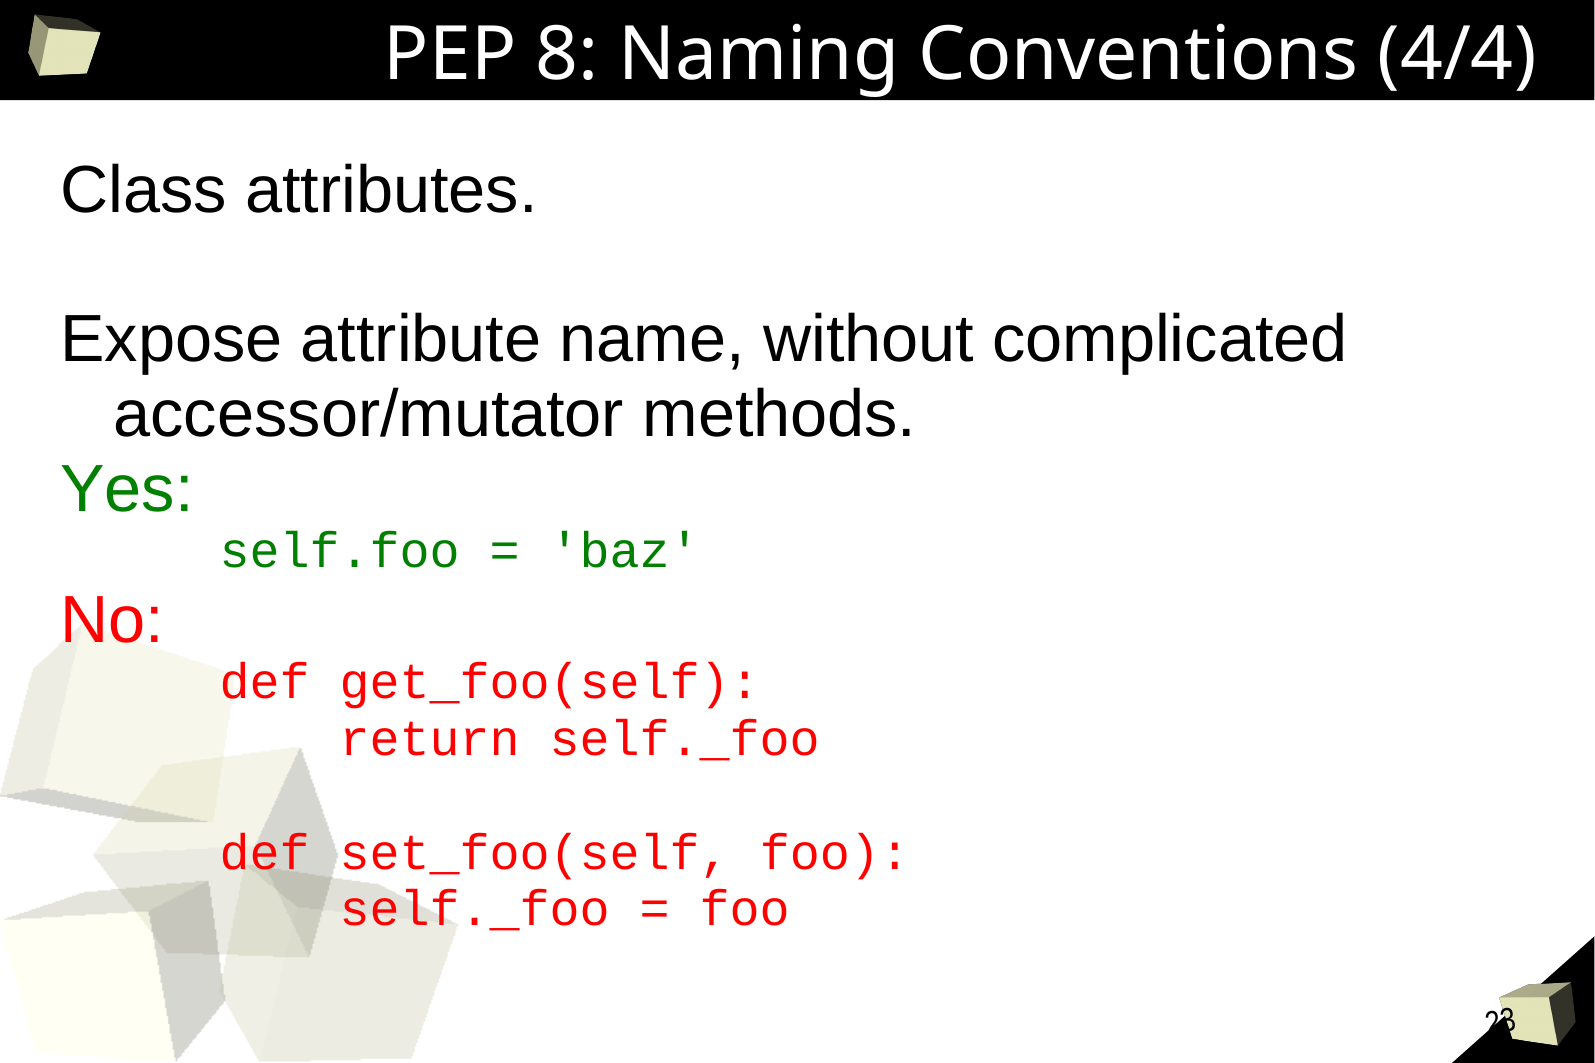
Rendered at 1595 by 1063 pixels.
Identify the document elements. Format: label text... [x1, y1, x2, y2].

picture [0, 623, 460, 1063]
list Class attributes. Expose attribute name, without complicated accessor/mutator methods. Yes: self.foo = 'baz' No: def get_foo(self): return self._foo def set_foo(self, foo): self._foo = foo [42, 151, 1554, 1041]
title PEP 8: Naming Conventions (4/4) [113, 0, 1538, 104]
